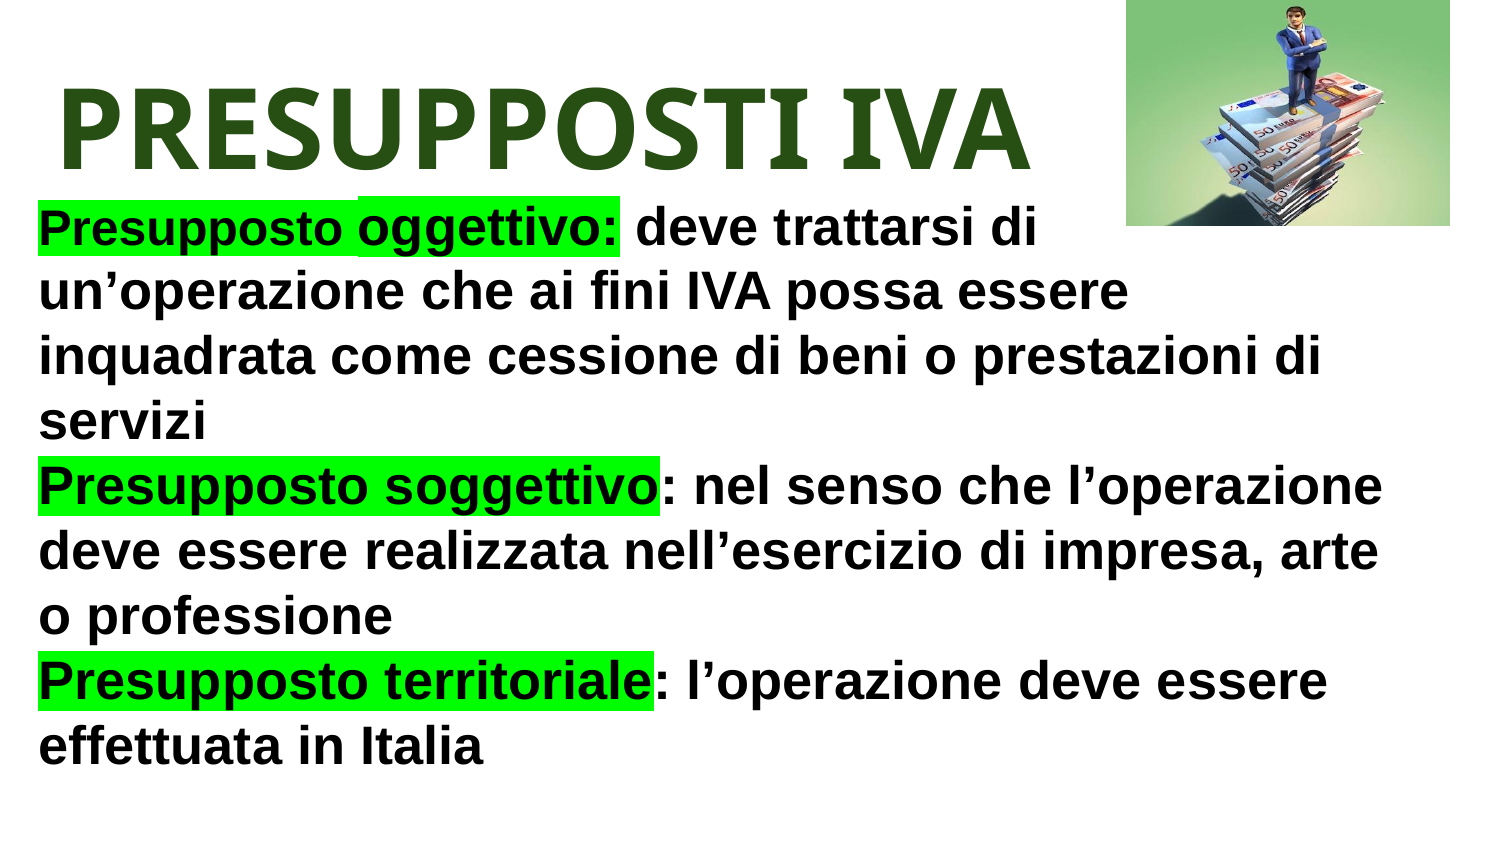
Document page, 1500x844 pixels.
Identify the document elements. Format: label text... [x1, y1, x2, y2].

text_box Presupposto oggettivo: deve trattarsi di un’operazione che ai fini IVA possa essere inquadrata come cessione di beni o prestazioni di servizi Presupposto soggettivo: nel senso che l’operazione deve essere realizzata nell’esercizio di impresa, arte o professione Presupposto territoriale: l’operazione deve essere effettuata in Italia [23, 175, 1422, 844]
picture [1126, 0, 1450, 227]
title PRESUPPOSTI IVA [0, 46, 1126, 207]
